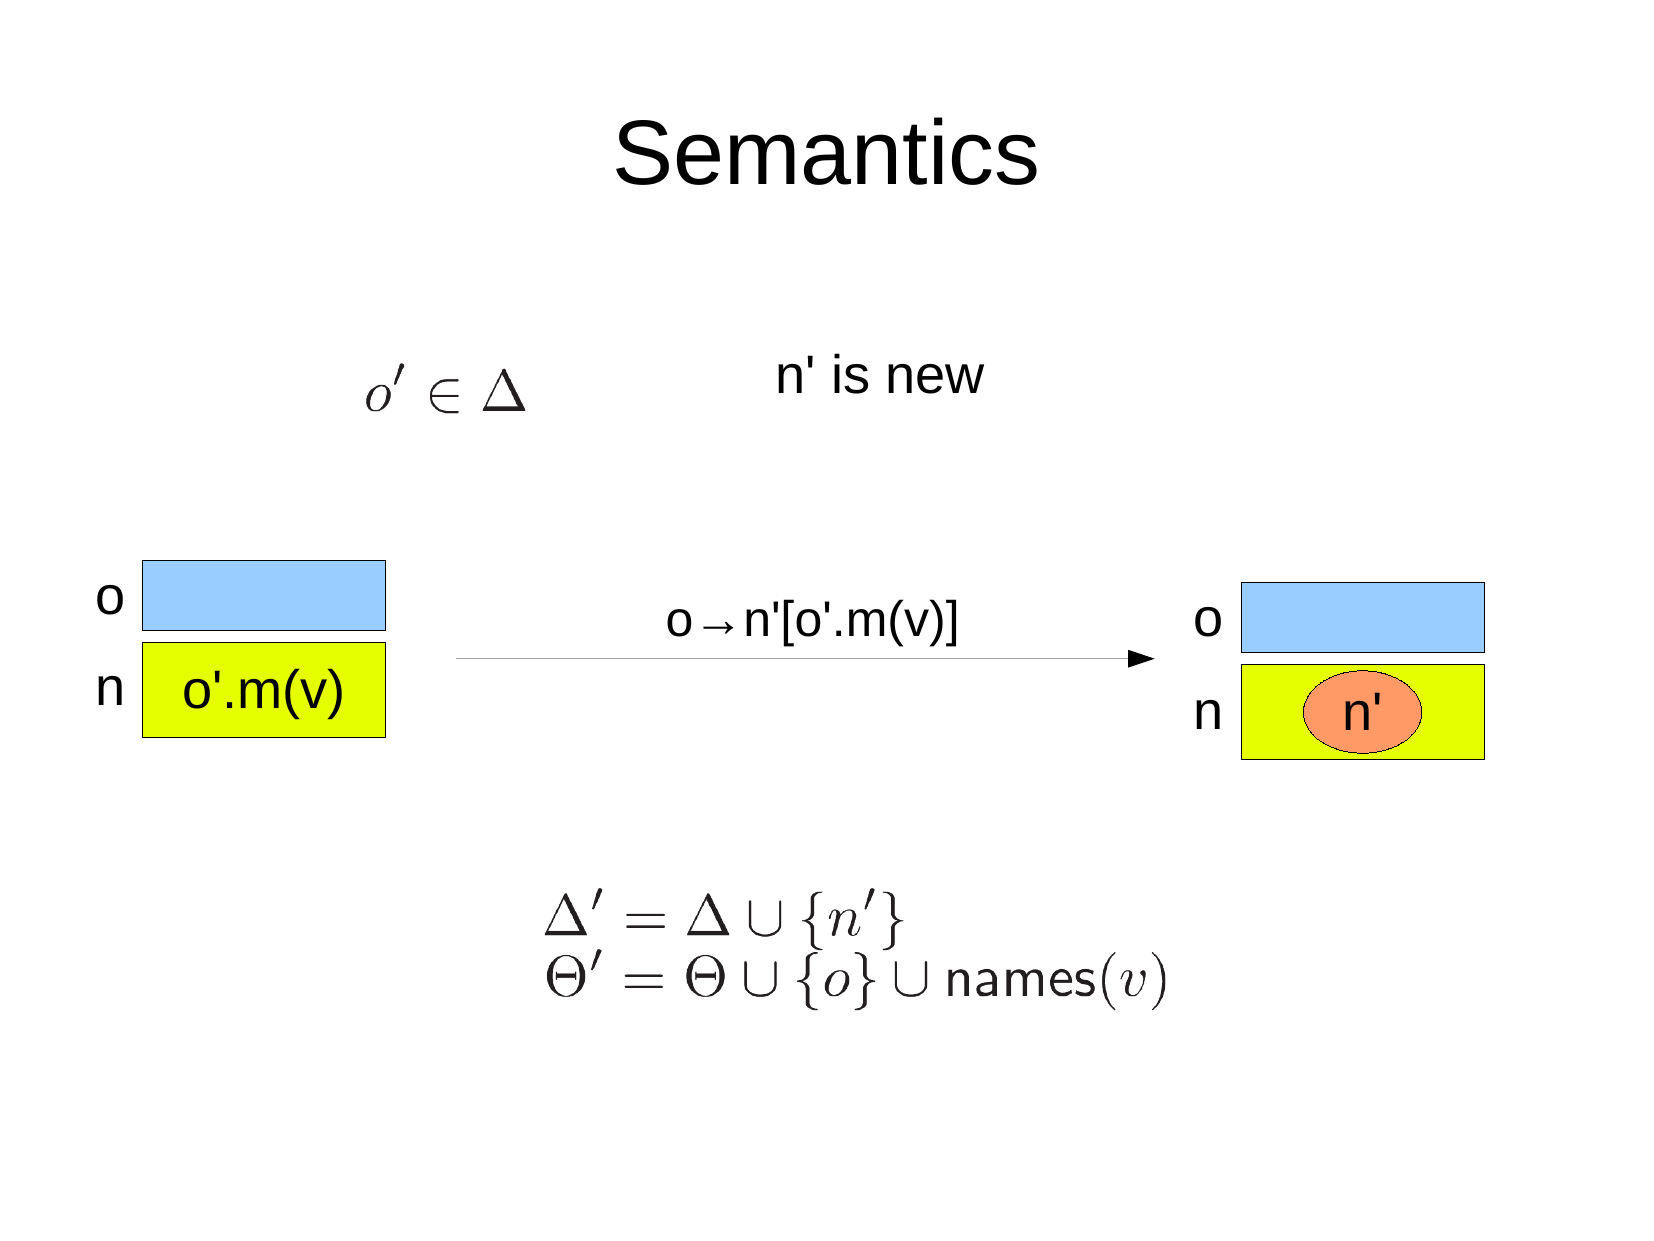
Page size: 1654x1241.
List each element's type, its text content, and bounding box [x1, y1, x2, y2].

picture [537, 884, 1175, 1015]
text_box [1241, 582, 1485, 653]
text_box o→n'[o'.m(v)] [650, 583, 989, 655]
text_box n' [1303, 670, 1422, 754]
text_box n' is new [761, 337, 1005, 413]
text_box o [1178, 580, 1238, 656]
text_box [142, 560, 386, 631]
text_box n [1178, 672, 1238, 749]
text_box o'.m(v) [142, 642, 386, 738]
text_box o [80, 558, 139, 634]
text_box n [80, 648, 139, 725]
picture [359, 360, 535, 419]
title Semantics [82, 49, 1571, 257]
text_box [1241, 664, 1485, 760]
